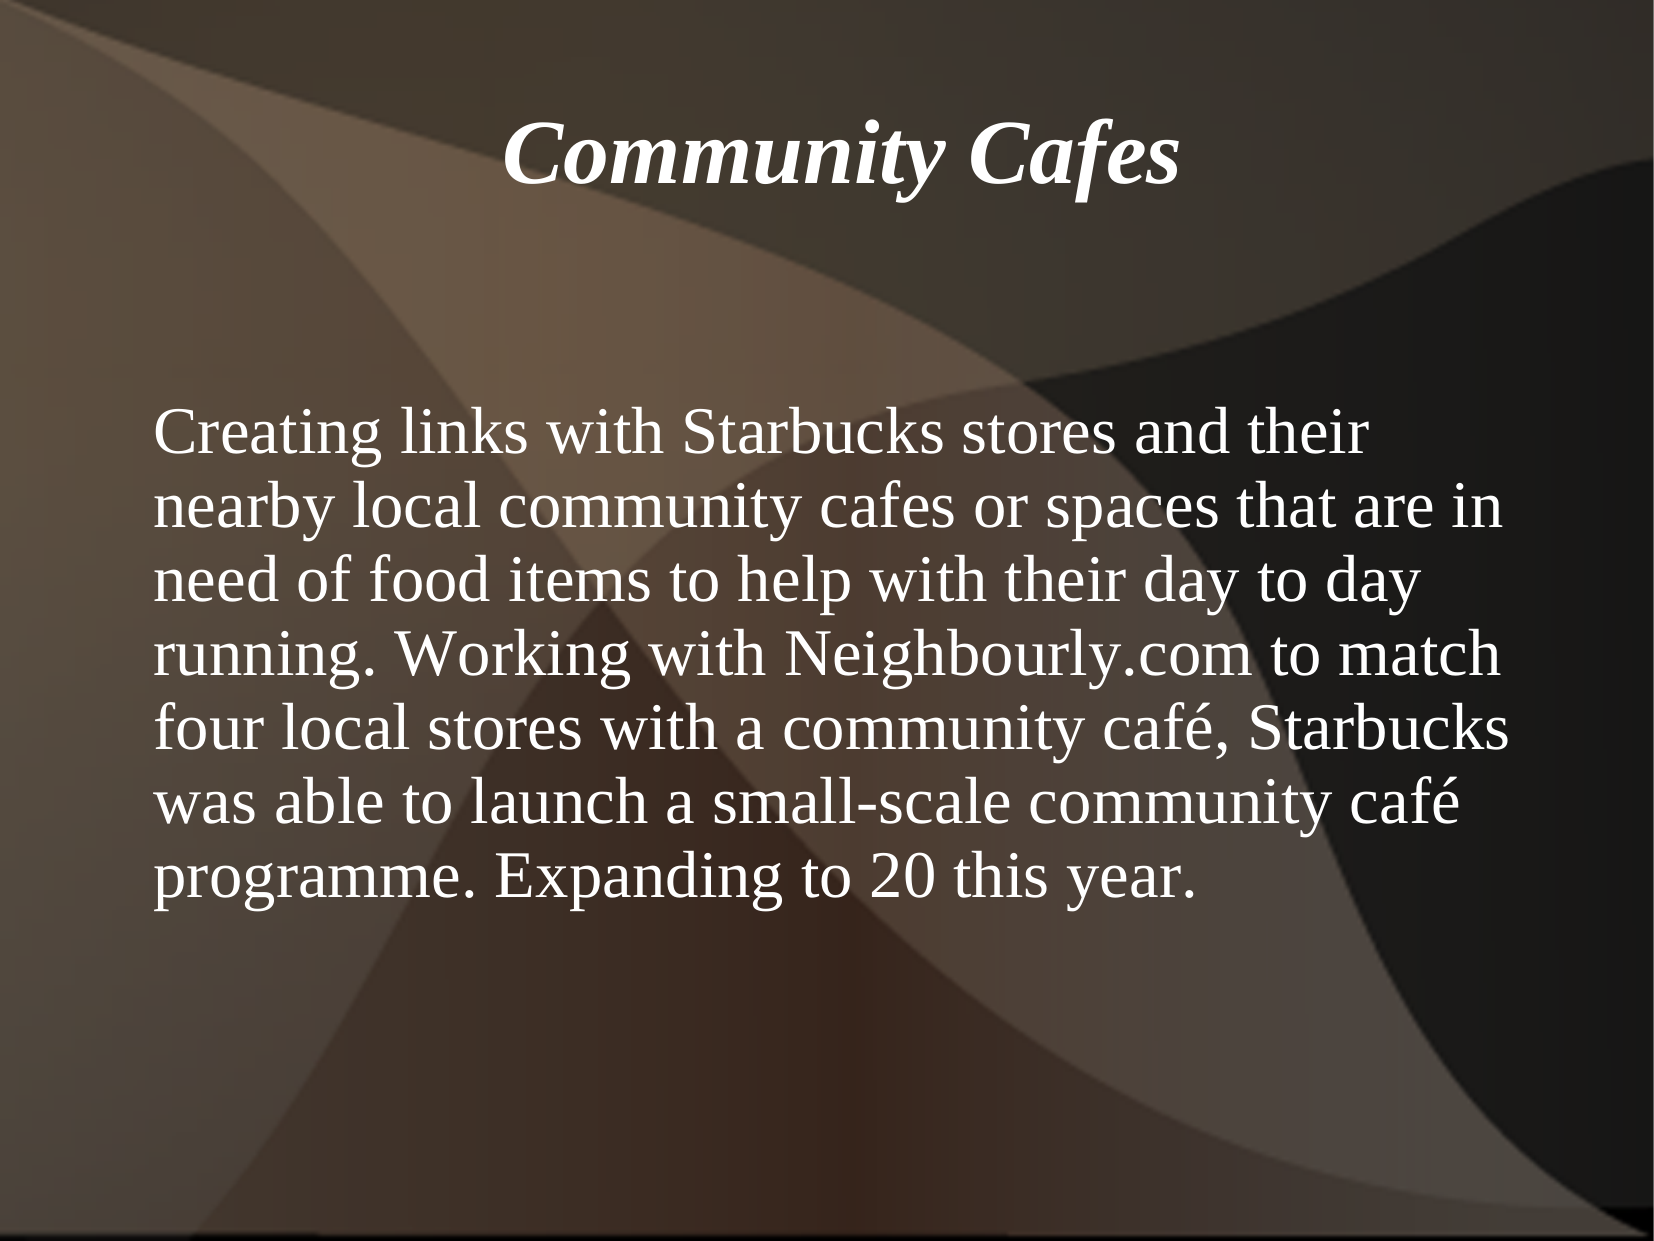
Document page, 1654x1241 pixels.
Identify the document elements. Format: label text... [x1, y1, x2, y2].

title Community Cafes [82, 49, 1571, 257]
picture [0, 0, 1654, 1241]
list Creating links with Starbucks stores and their nearby local community cafes or spaces that are in need of food items to help with their day to day running. Working with Neighbourly.com to match four local stores with a community café, Starbucks was able to launch a small-scale community café programme. Expanding to 20 this year. [82, 290, 1571, 1109]
